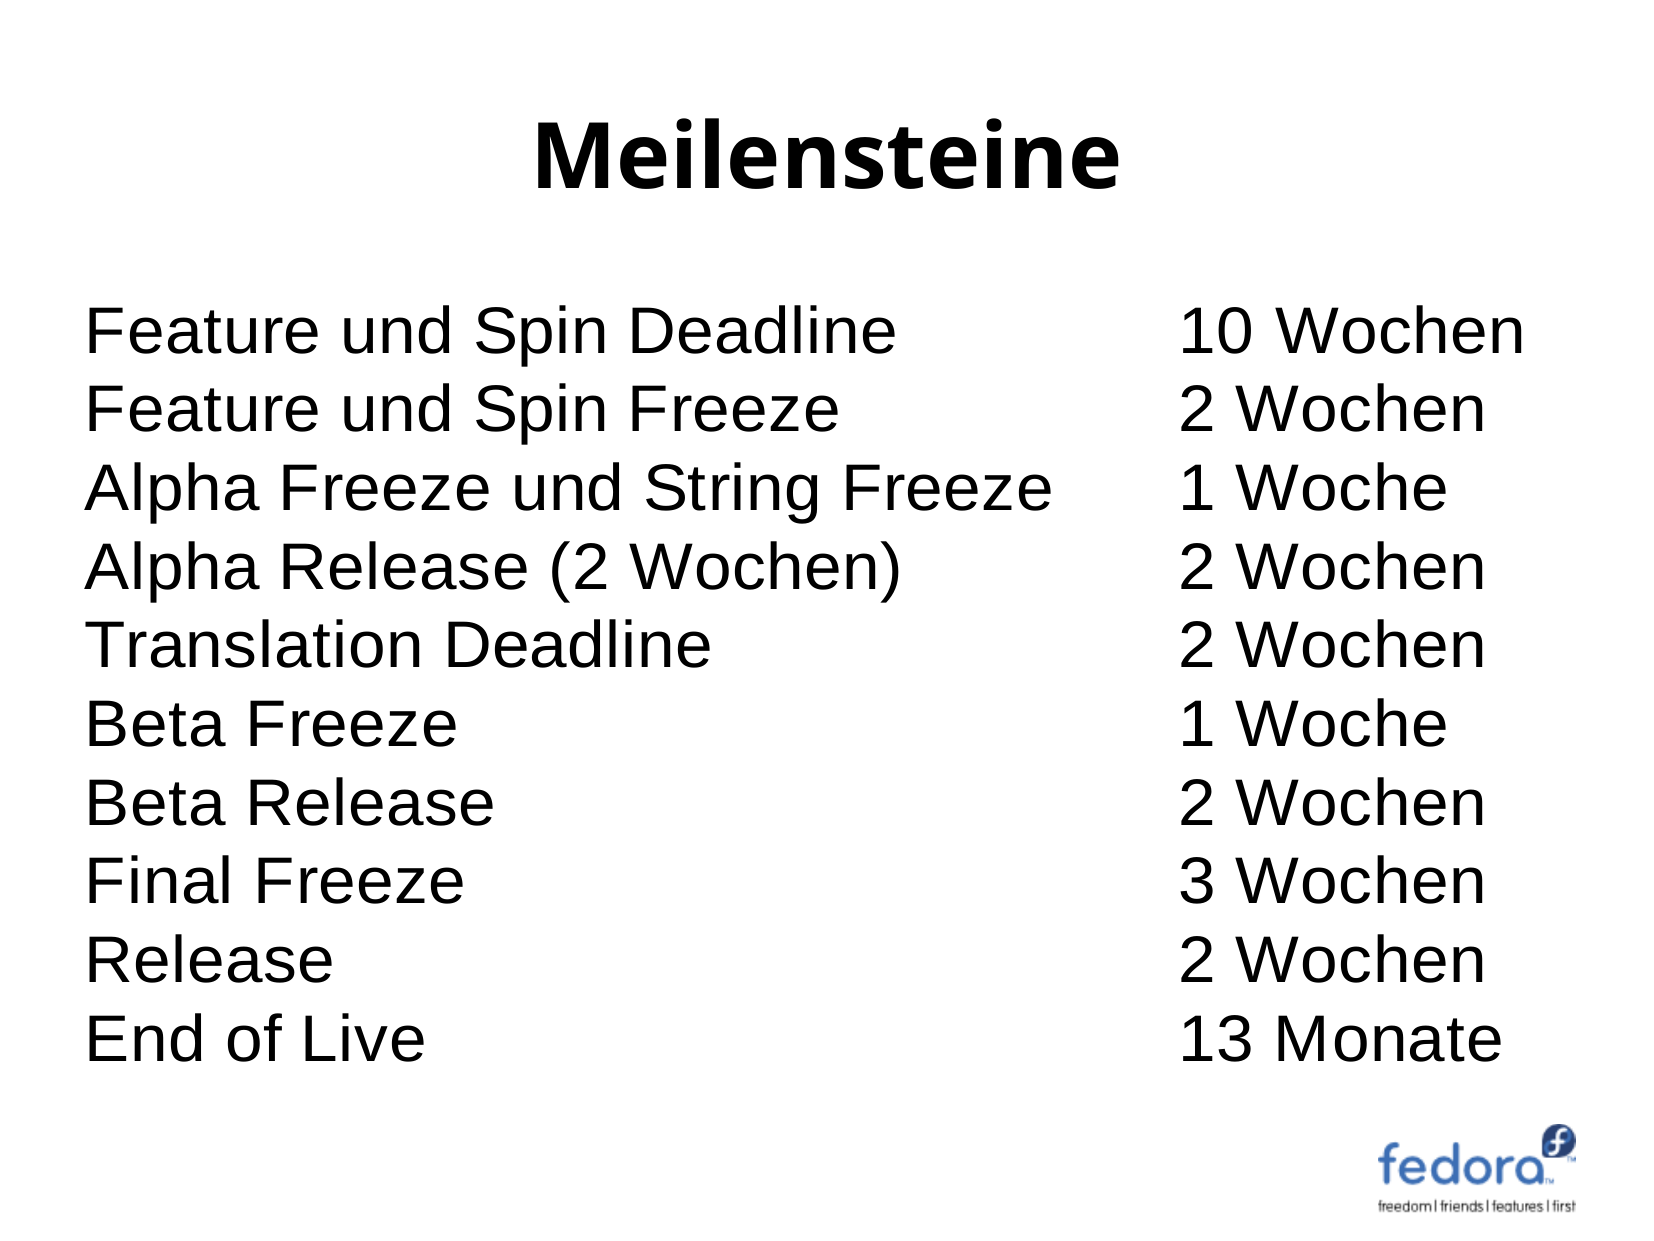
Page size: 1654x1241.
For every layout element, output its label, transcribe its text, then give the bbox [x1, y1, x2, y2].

picture [1378, 1124, 1576, 1214]
chart [82, 290, 1560, 1154]
title Meilensteine [82, 49, 1571, 257]
